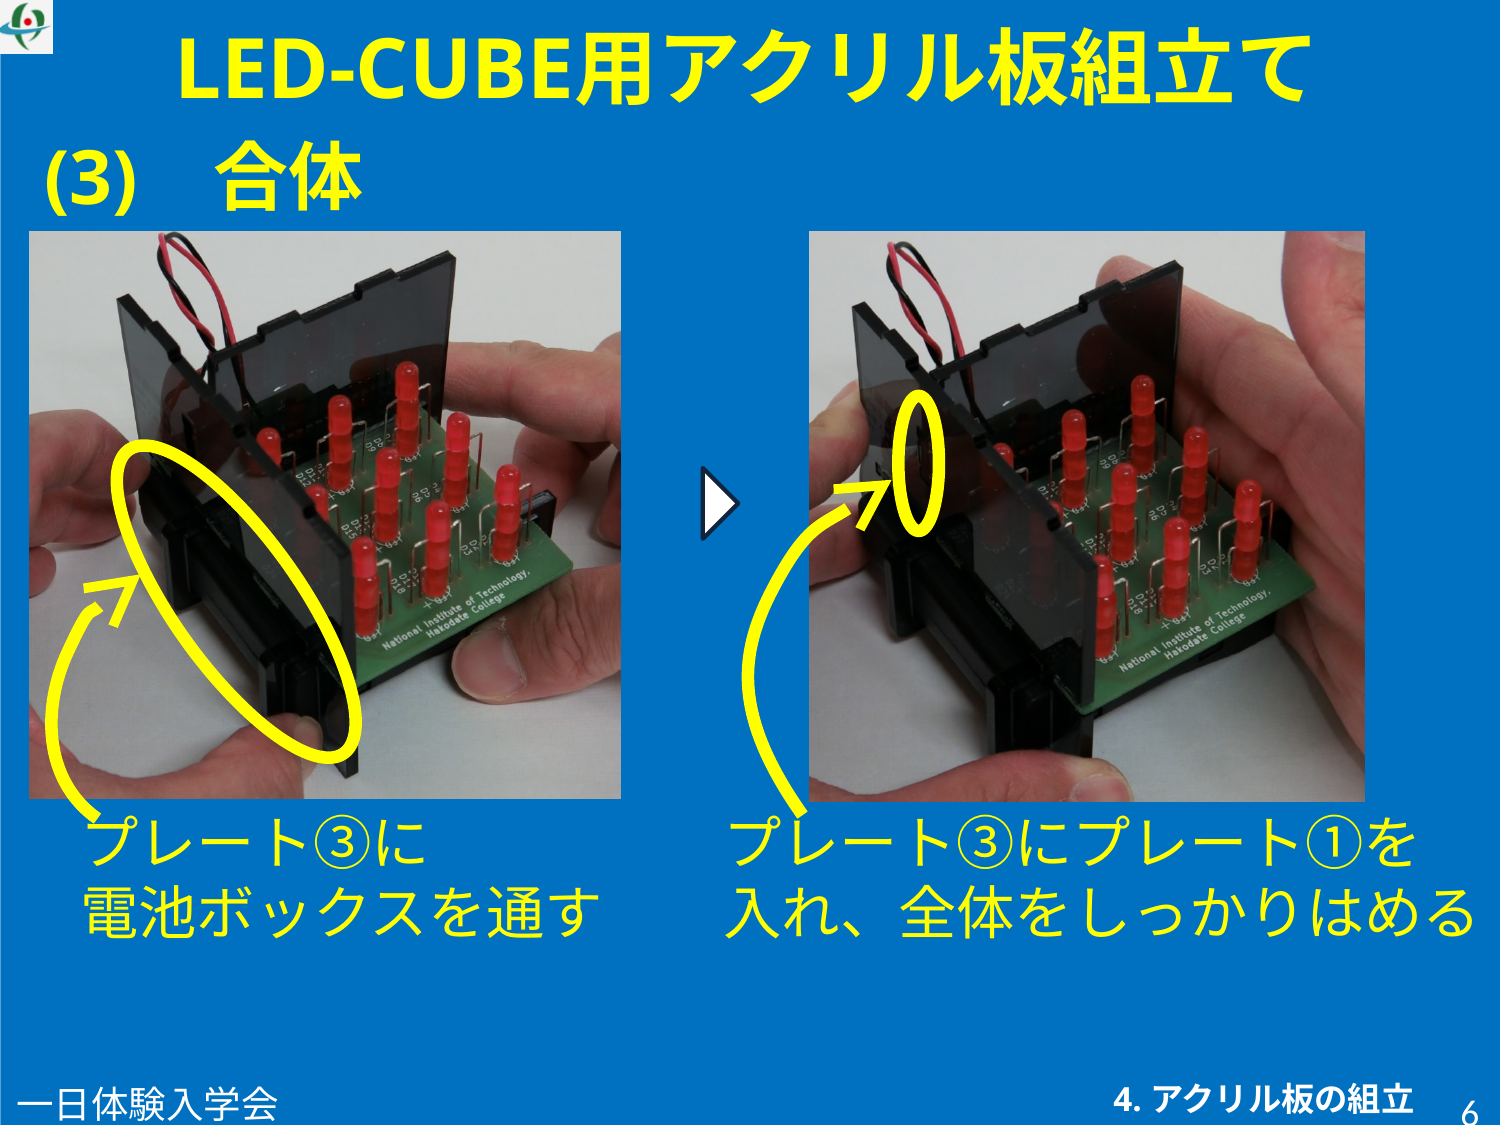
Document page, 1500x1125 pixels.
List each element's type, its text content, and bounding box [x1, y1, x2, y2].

picture [809, 231, 1365, 798]
text_box LED-CUBE用アクリル板組立て [29, 7, 1465, 122]
text_box [702, 467, 739, 539]
text_box 4. アクリル板の組立 [1098, 1070, 1430, 1125]
text_box (3) 合体 [29, 122, 1465, 228]
text_box プレート③に 電池ボックスを通す [65, 798, 621, 954]
picture [0, 0, 53, 54]
text_box プレート③にプレート①を 入れ、全体をしっかりはめる [708, 798, 1500, 954]
picture [29, 231, 621, 799]
